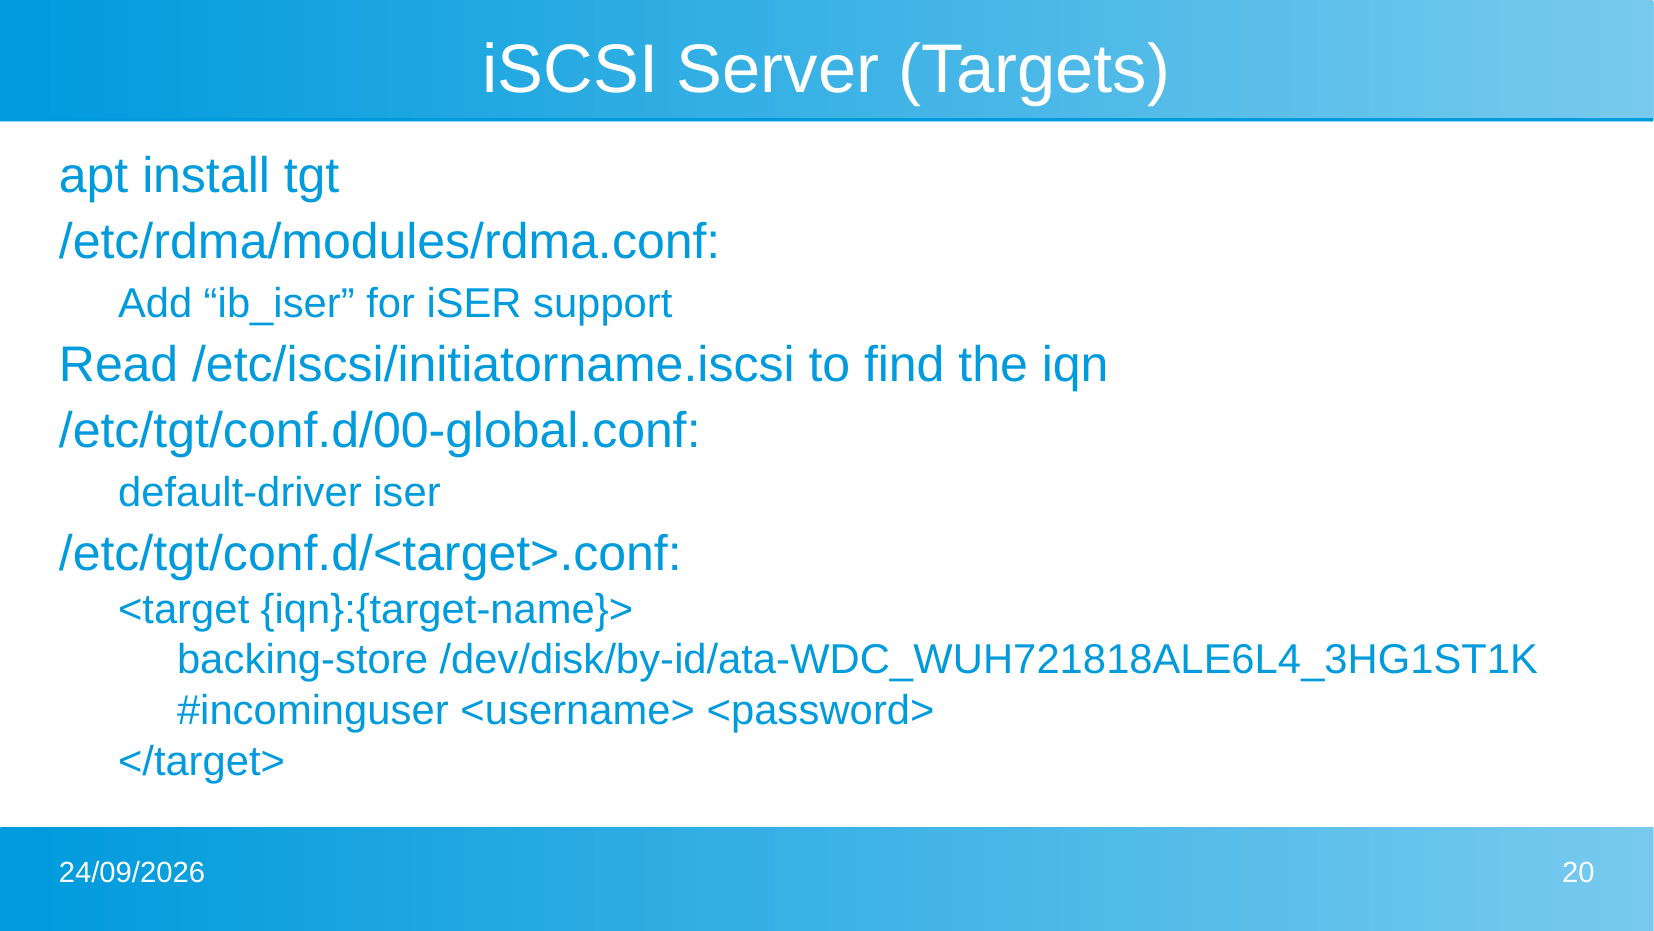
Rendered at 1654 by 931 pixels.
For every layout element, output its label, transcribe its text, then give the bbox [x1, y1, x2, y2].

list apt install tgt /etc/rdma/modules/rdma.conf: Add “ib_iser” for iSER support Read /etc/iscsi/initiatorname.iscsi to find the iqn /etc/tgt/conf.d/00-global.conf: default-driver iser /etc/tgt/conf.d/<target>.conf: <target {iqn}:{target-name}> backing-store /dev/disk/by-id/ata-WDC_WUH721818ALE6L4_3HG1ST1K #incominguser <username> <password> </target> [59, 147, 1595, 768]
title iSCSI Server (Targets) [59, 29, 1595, 108]
